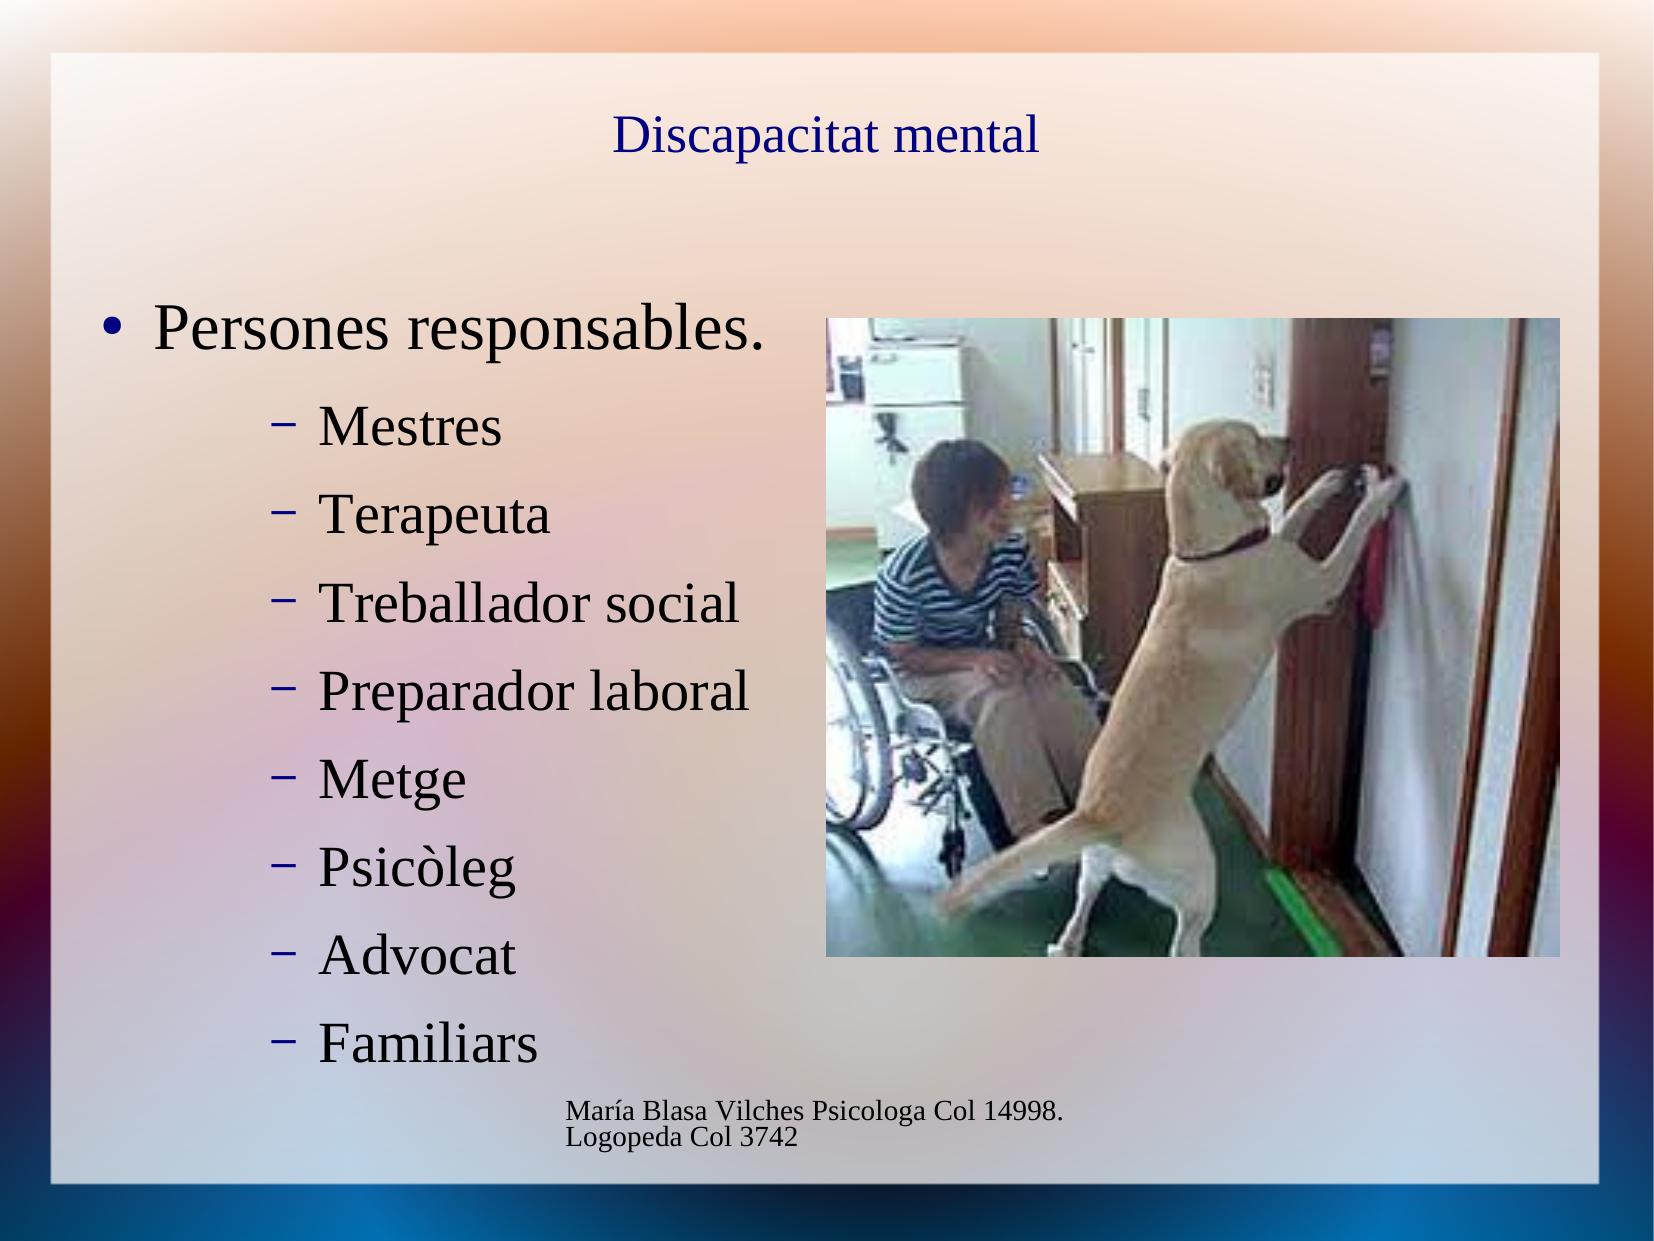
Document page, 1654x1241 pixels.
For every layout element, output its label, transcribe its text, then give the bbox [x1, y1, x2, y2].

picture [0, 0, 1654, 1241]
title Discapacitat mental [82, 55, 1571, 213]
list Persones responsables. Mestres Terapeuta Treballador social Preparador laboral Metge Psicòleg Advocat Familiars [82, 290, 809, 1109]
